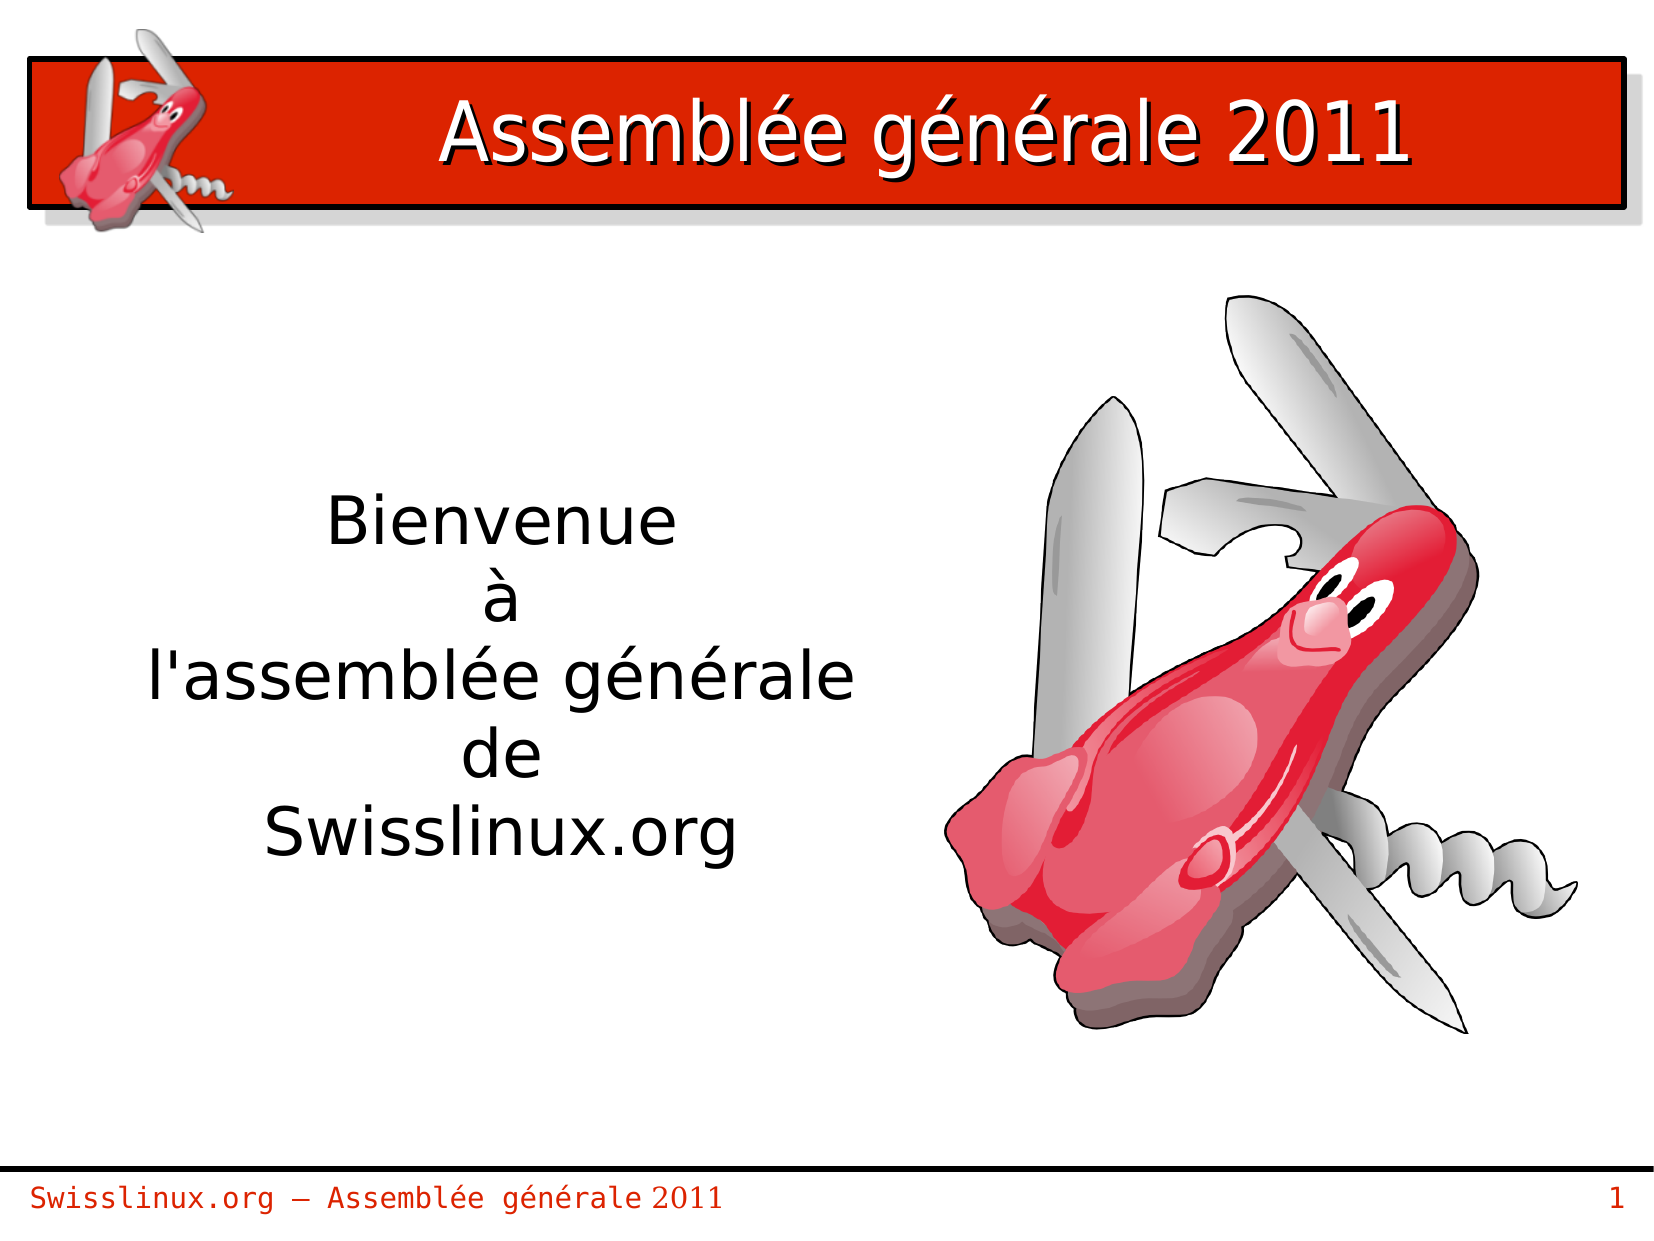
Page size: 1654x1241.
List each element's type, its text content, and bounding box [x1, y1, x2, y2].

picture [944, 295, 1578, 1034]
title Assemblée générale 2011 [259, 84, 1595, 182]
picture [59, 29, 234, 233]
subtitle Bienvenue à l'assemblée générale de Swisslinux.org [53, 290, 916, 1063]
